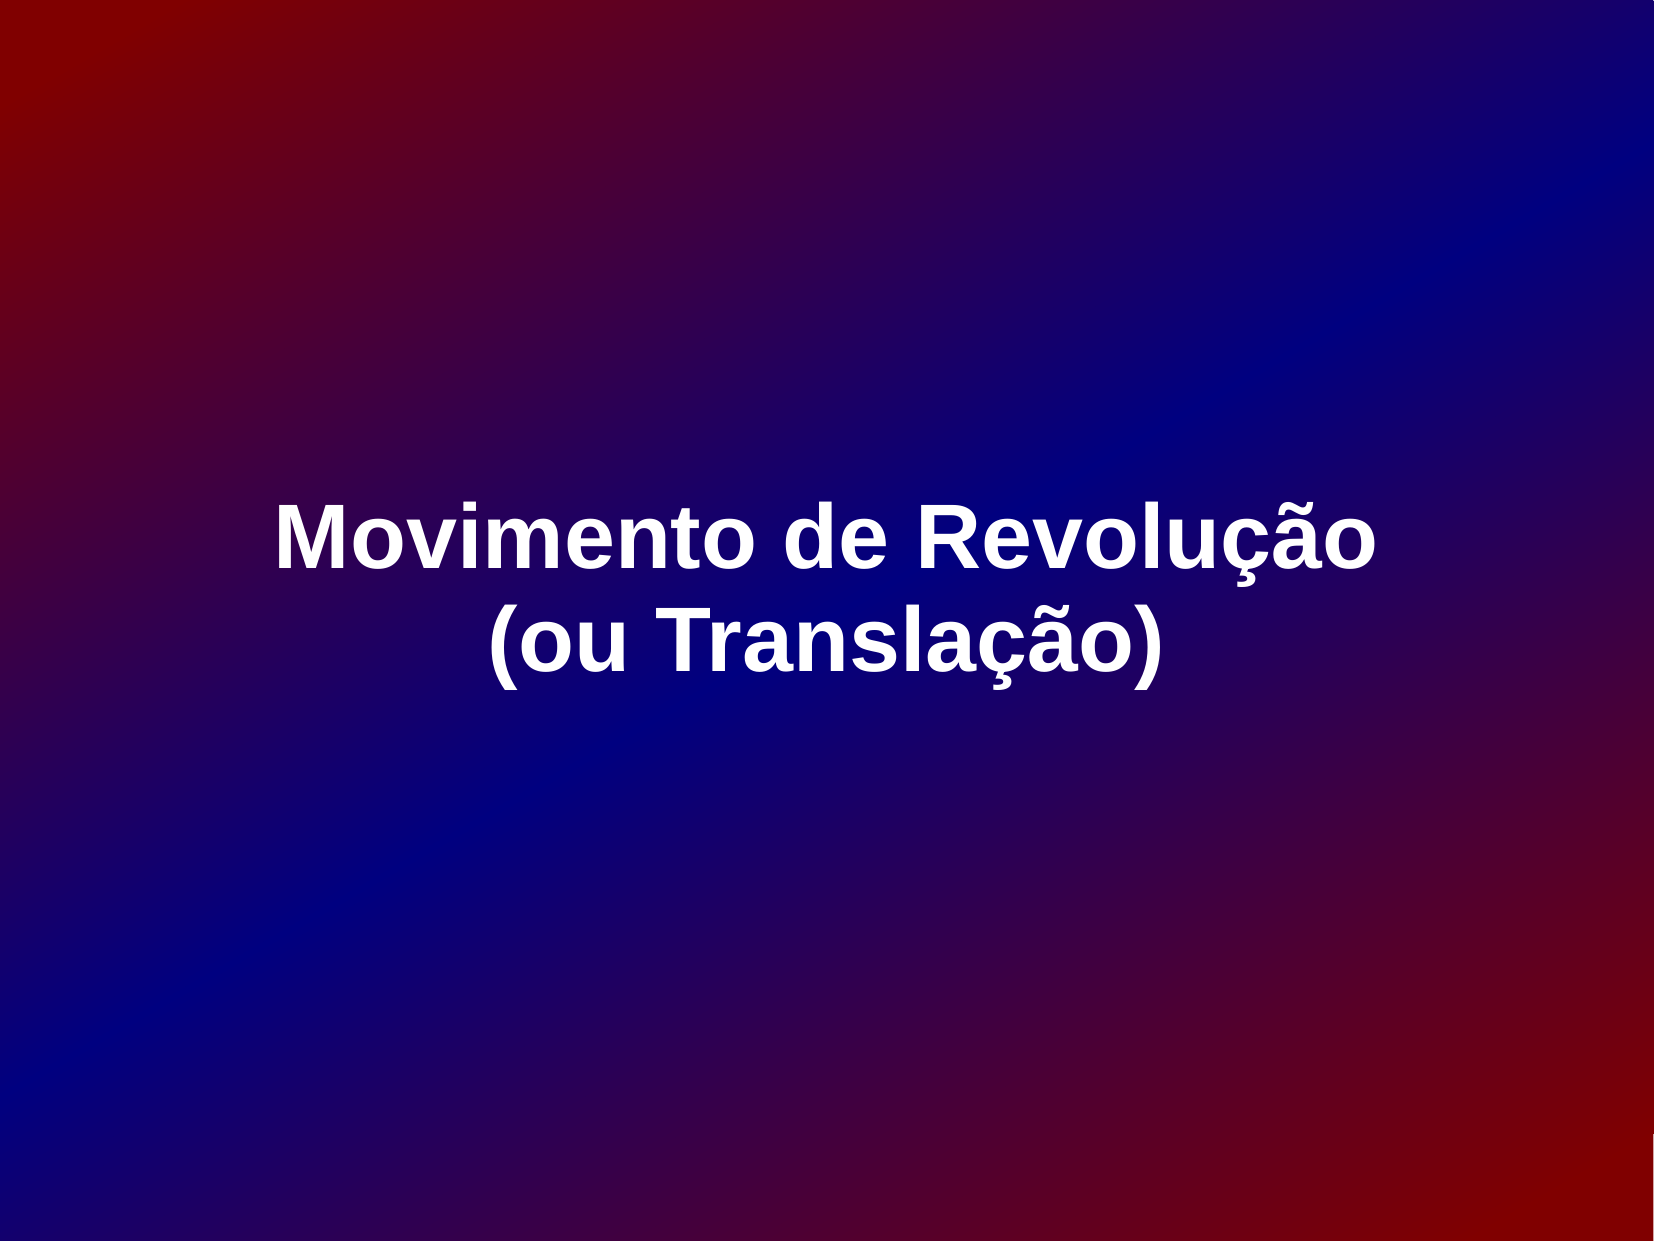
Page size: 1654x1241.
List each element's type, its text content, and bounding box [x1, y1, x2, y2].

subtitle Movimento de Revolução (ou Translação) [82, 75, 1571, 1102]
